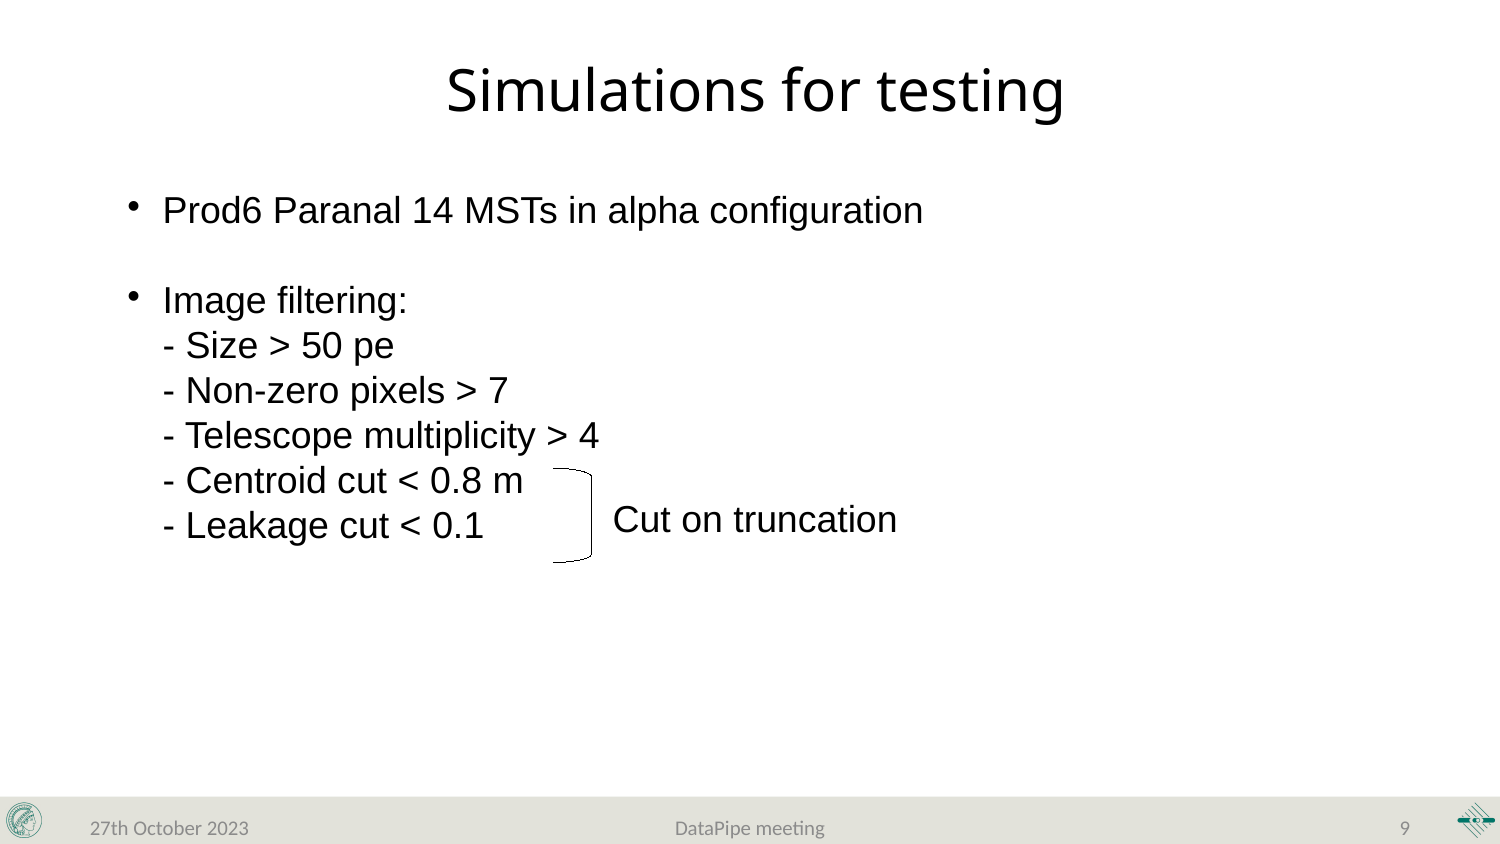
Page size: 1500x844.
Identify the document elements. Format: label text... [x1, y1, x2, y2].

slide_number 27th October 2023 [75, 809, 425, 844]
text_box Cut on truncation [562, 487, 938, 545]
text_box Prod6 Paranal 14 MSTs in alpha configuration Image filtering: - Size > 50 pe - Non-zero pixels > 7 - Telescope multiplicity > 4 - Centroid cut < 0.8 m - Leakage cut < 0.1 [112, 178, 1388, 488]
picture [0, 0, 1500, 844]
text_box Simulations for testing [337, 45, 1175, 131]
